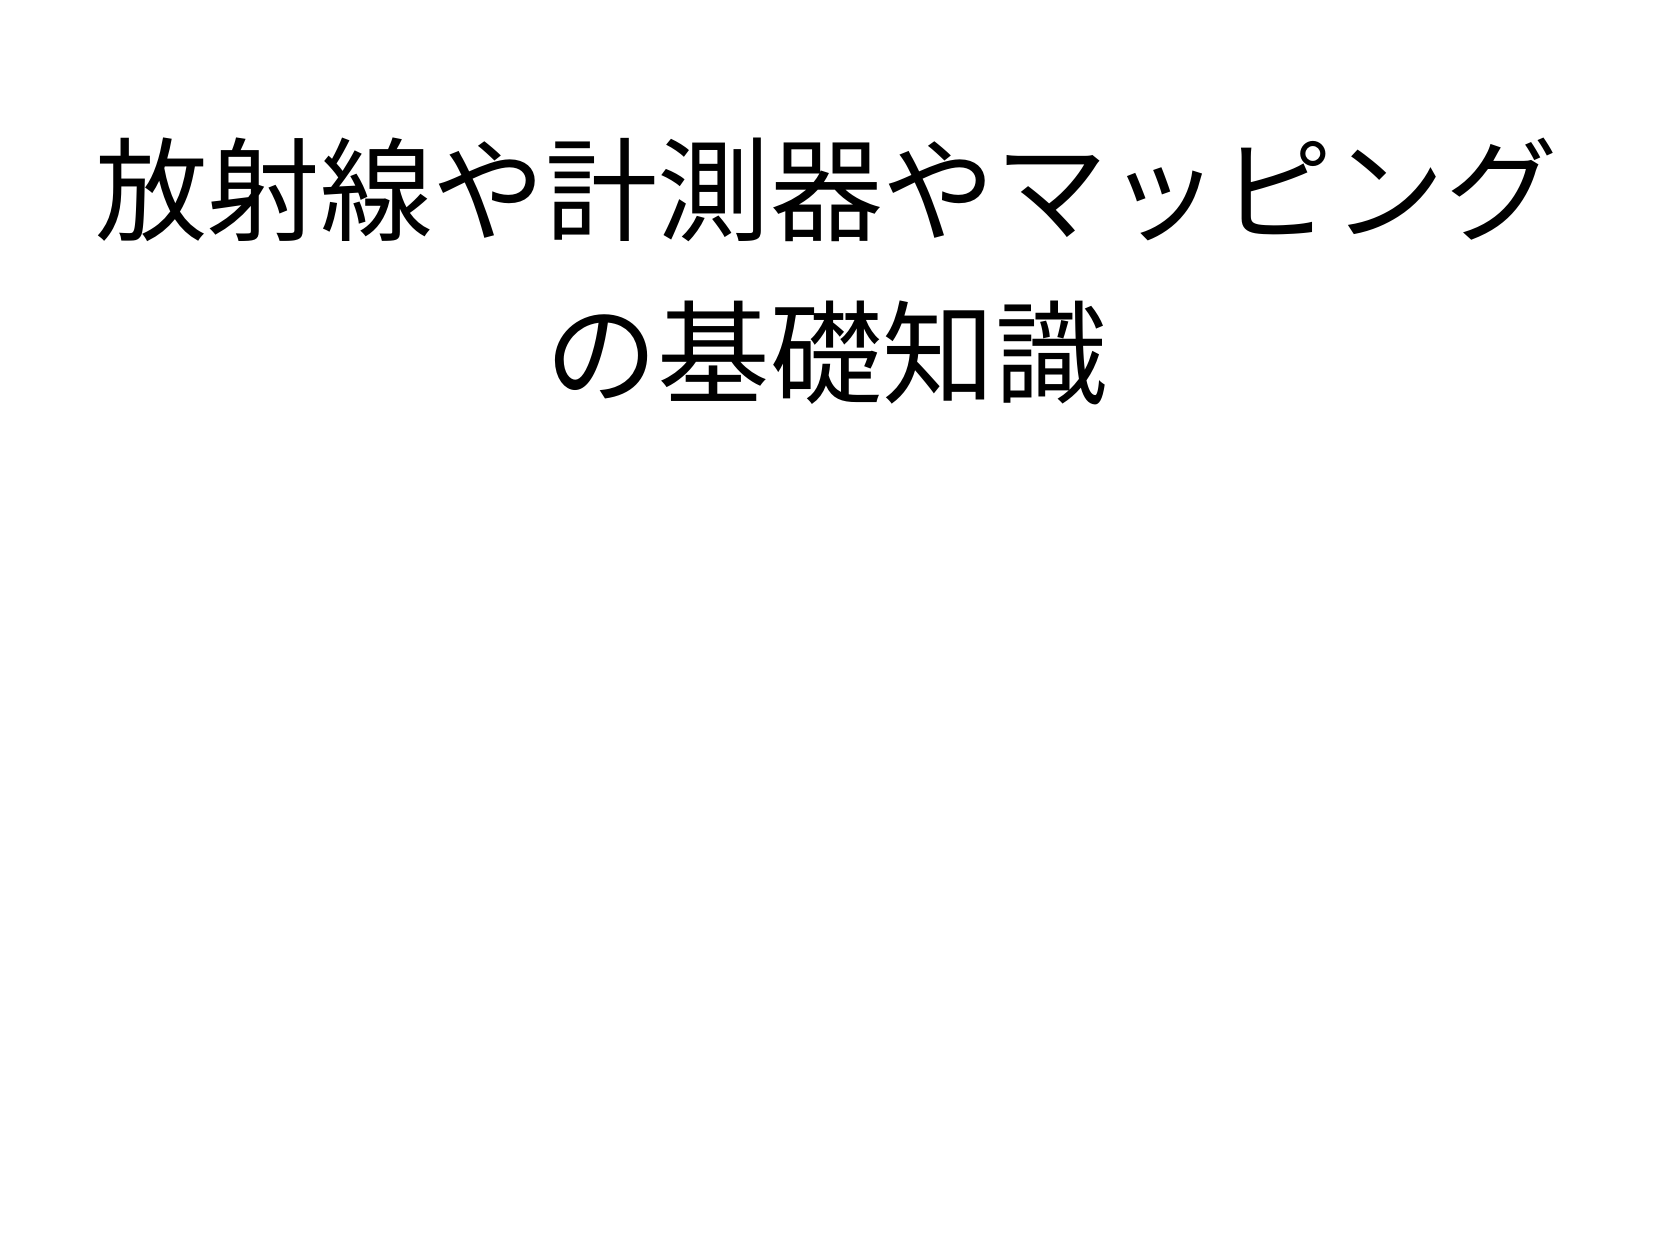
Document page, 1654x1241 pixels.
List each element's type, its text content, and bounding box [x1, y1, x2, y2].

title 放射線や計測器やマッピングの基礎知識 [82, 127, 1571, 403]
